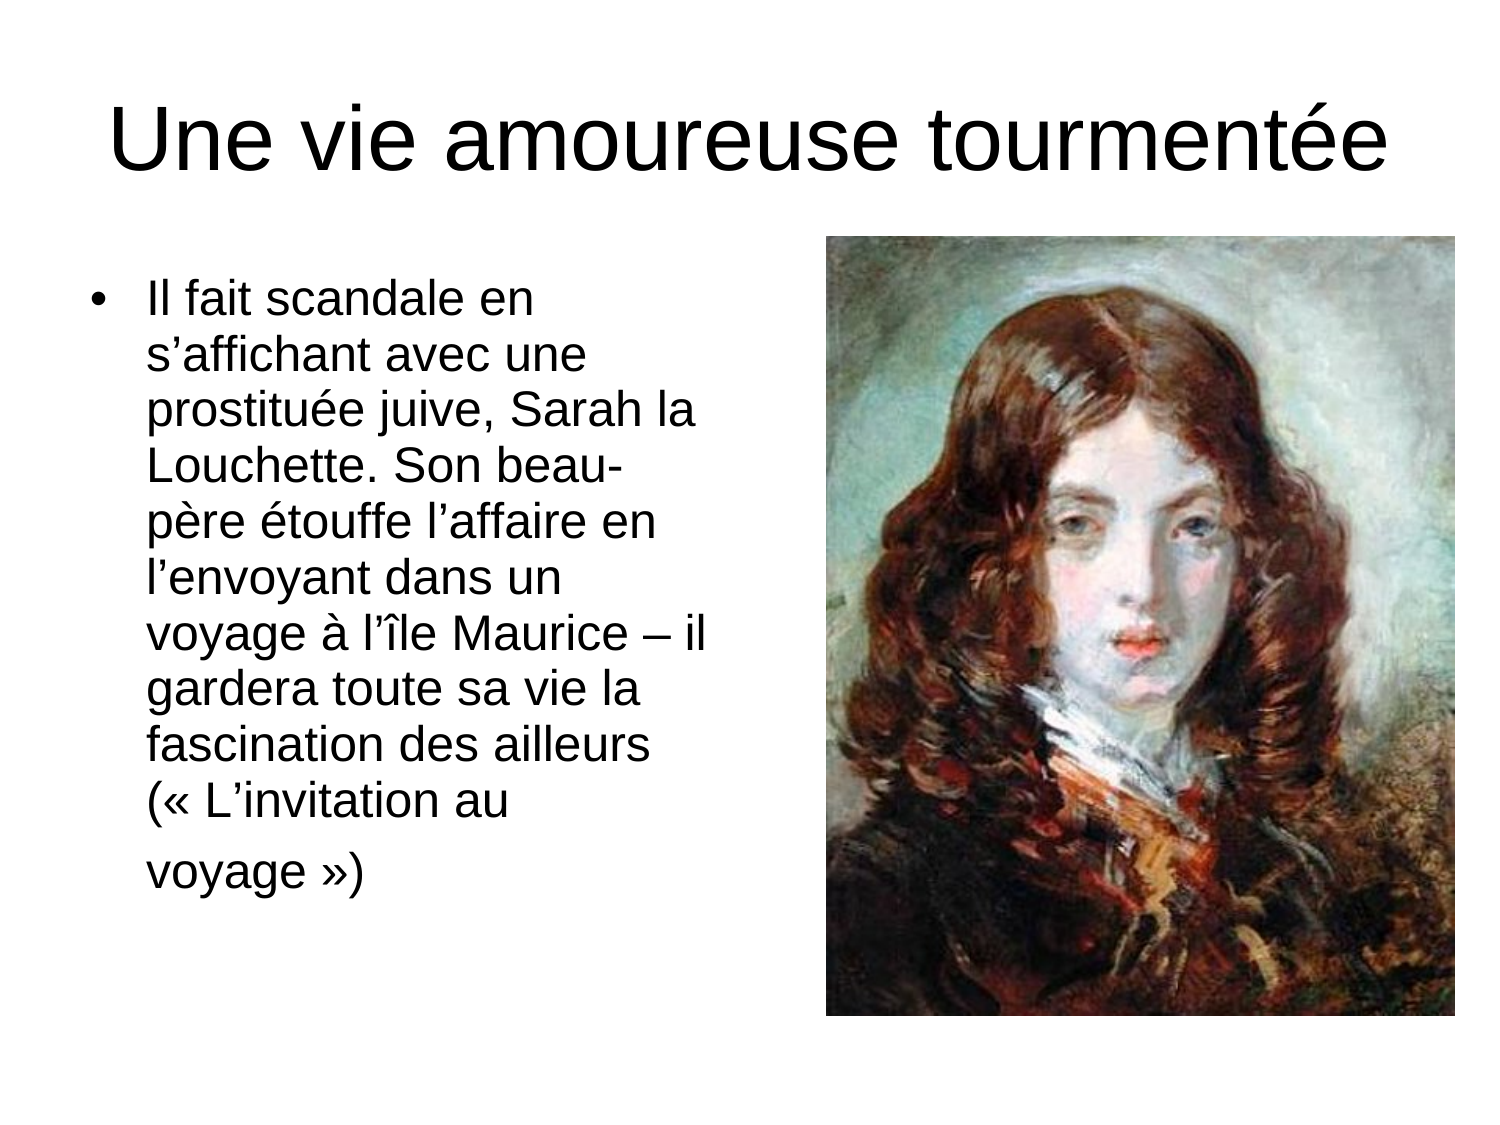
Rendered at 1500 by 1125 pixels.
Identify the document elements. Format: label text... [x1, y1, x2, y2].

picture [826, 236, 1455, 1016]
title Une vie amoureuse tourmentée [75, 21, 1426, 257]
list Il fait scandale en s’affichant avec une prostituée juive, Sarah la Louchette. Son beau-père étouffe l’affaire en l’envoyant dans un voyage à l’île Maurice – il gardera toute sa vie la fascination des ailleurs (« L’invitation au voyage ») [75, 262, 734, 916]
